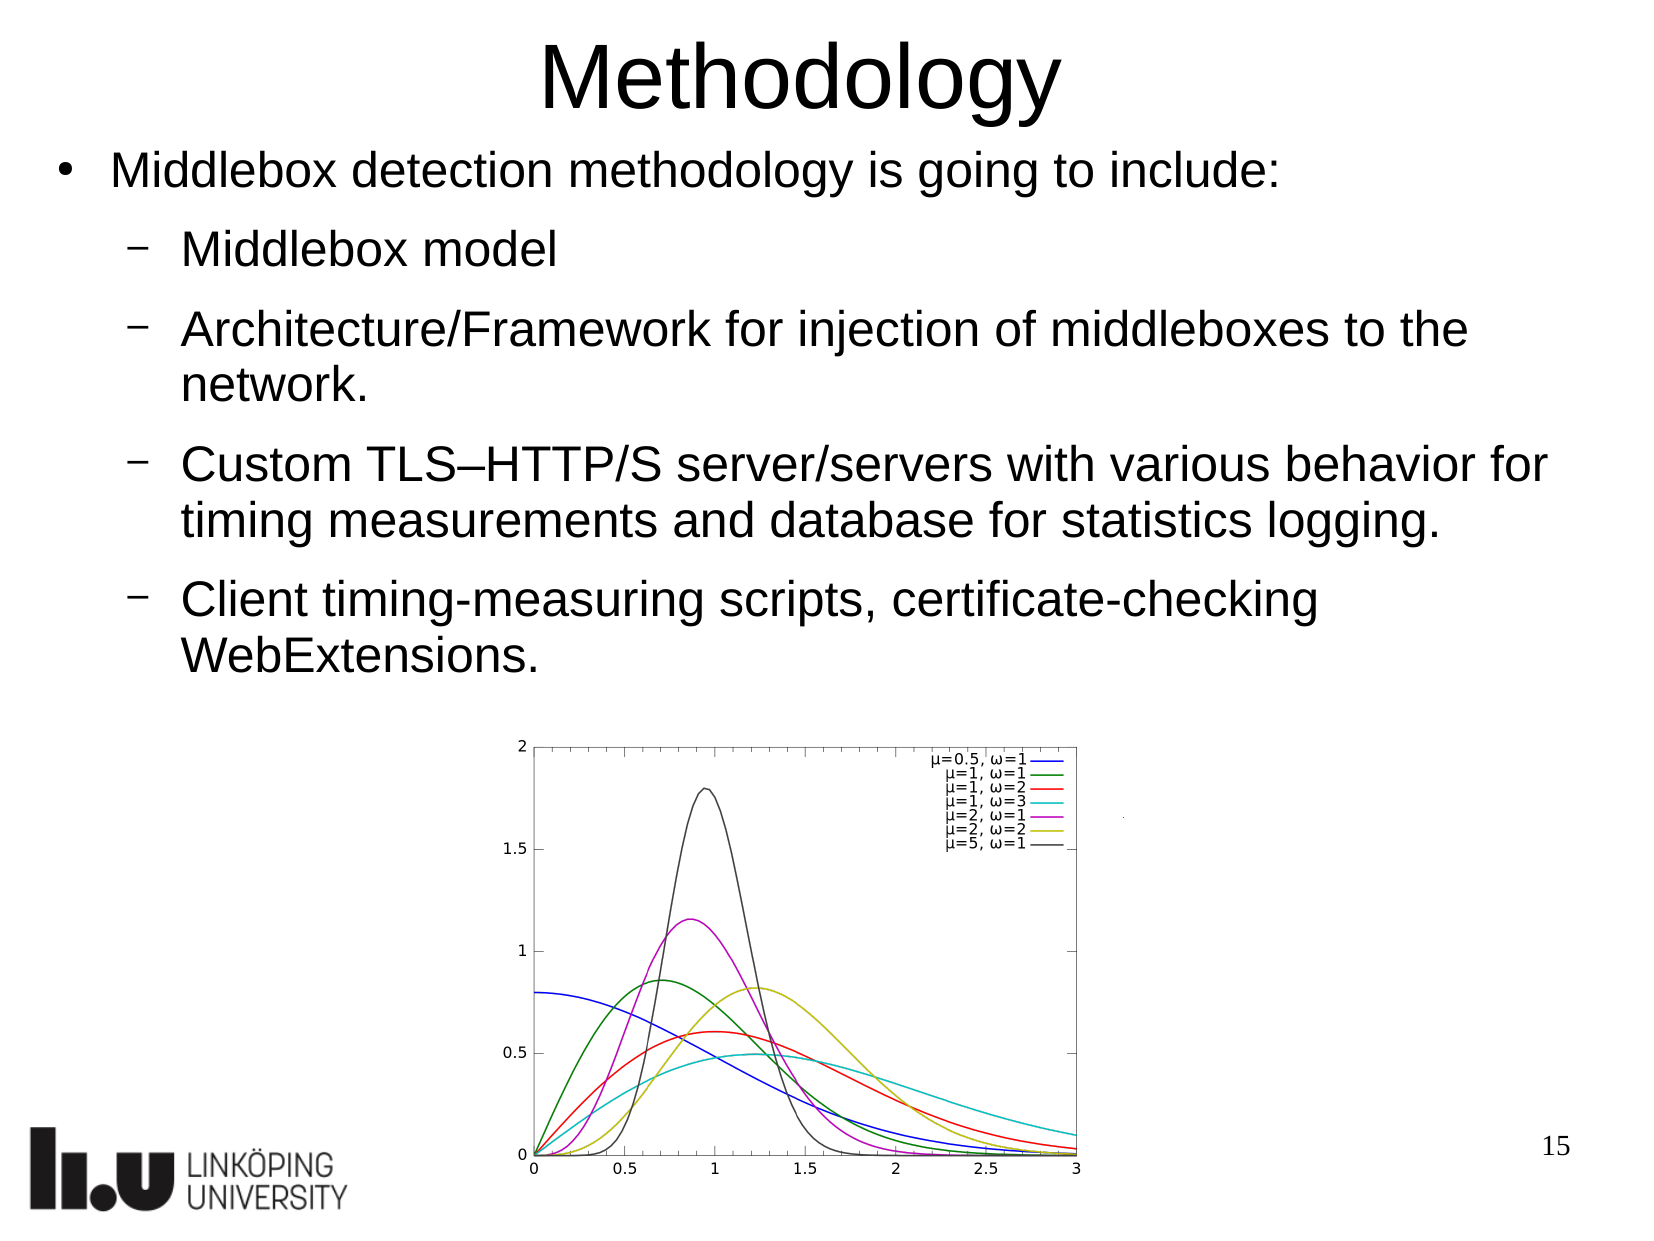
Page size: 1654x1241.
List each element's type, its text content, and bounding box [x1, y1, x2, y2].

picture [498, 734, 1096, 1183]
picture [5, 1100, 374, 1235]
title Methodology [56, 0, 1546, 142]
list Middlebox detection methodology is going to include: Middlebox model Architecture/Framework for injection of middleboxes to the network. Custom TLS–HTTP/S server/servers with various behavior for timing measurements and database for statistics logging. Client timing-measuring scripts, certificate-checking WebExtensions. [38, 142, 1561, 862]
